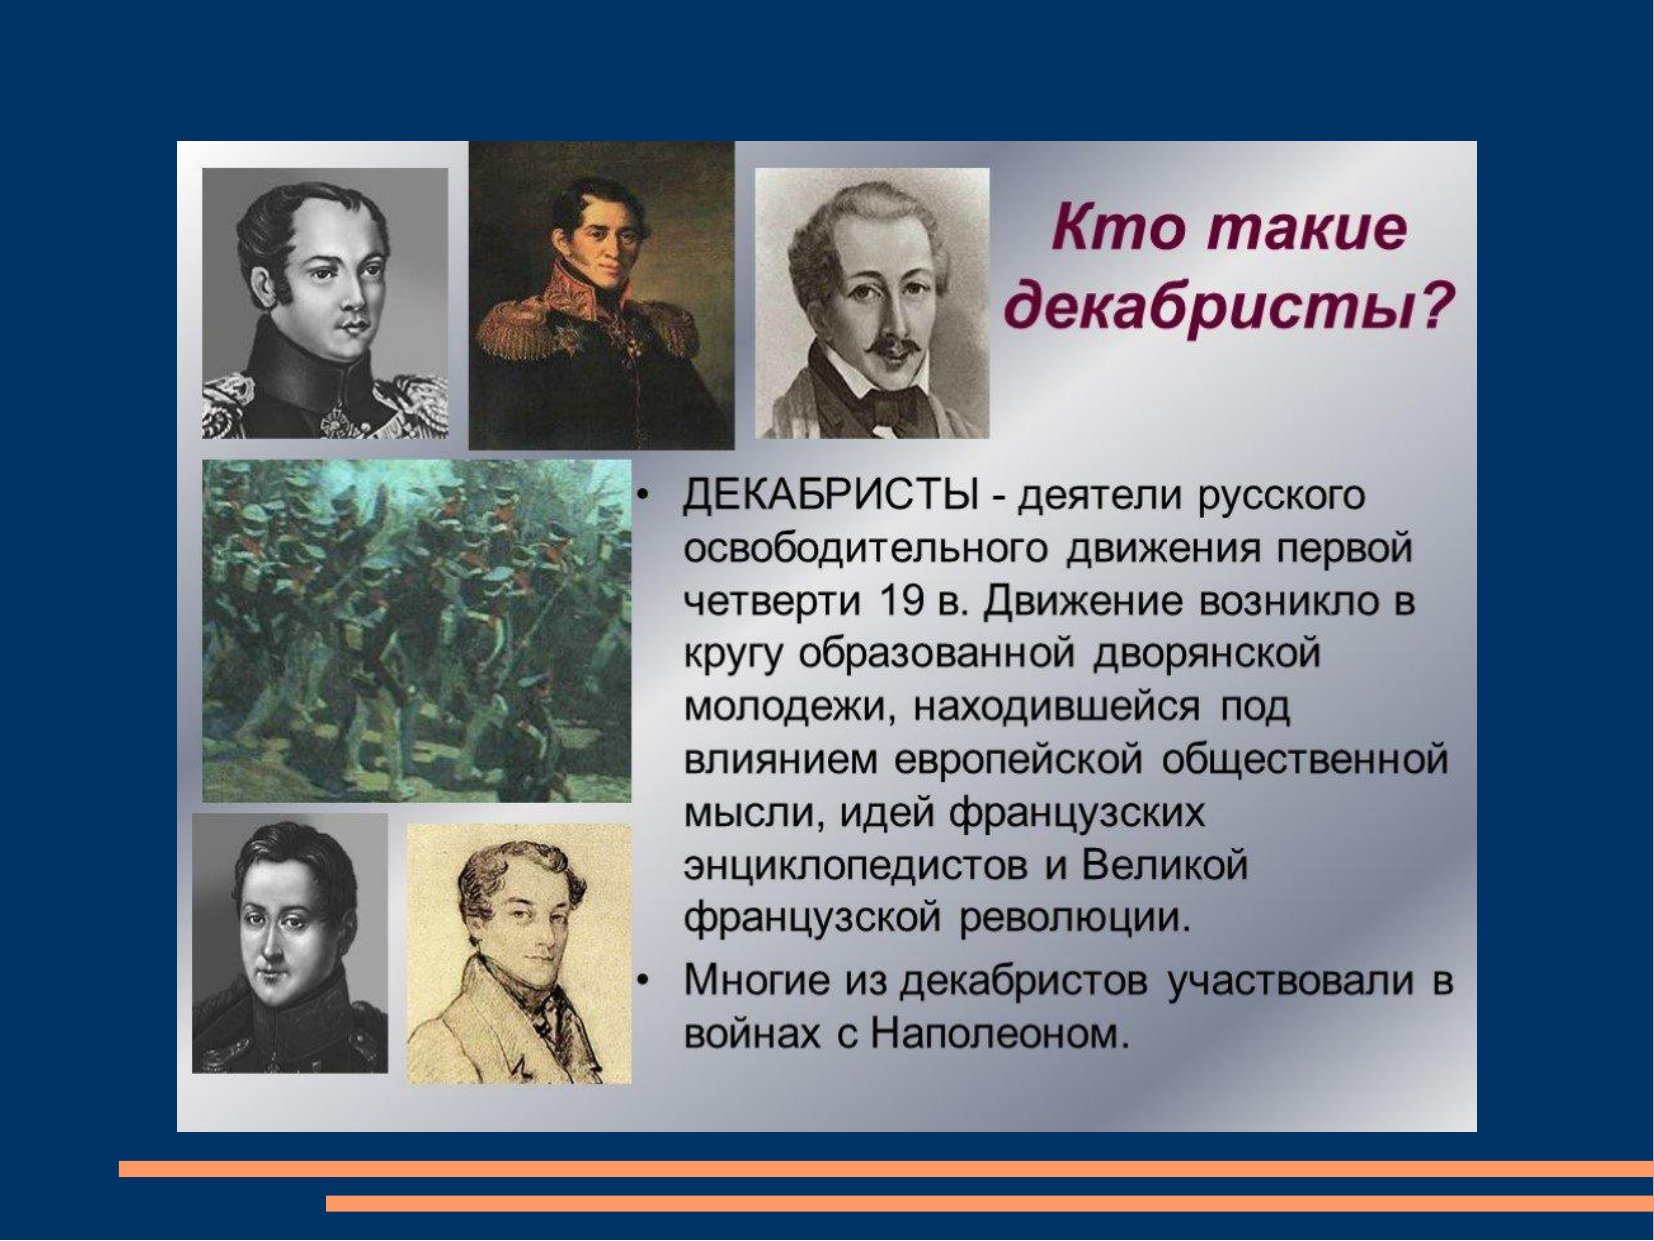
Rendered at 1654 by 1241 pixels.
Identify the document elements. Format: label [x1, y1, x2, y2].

picture [177, 141, 1477, 1132]
